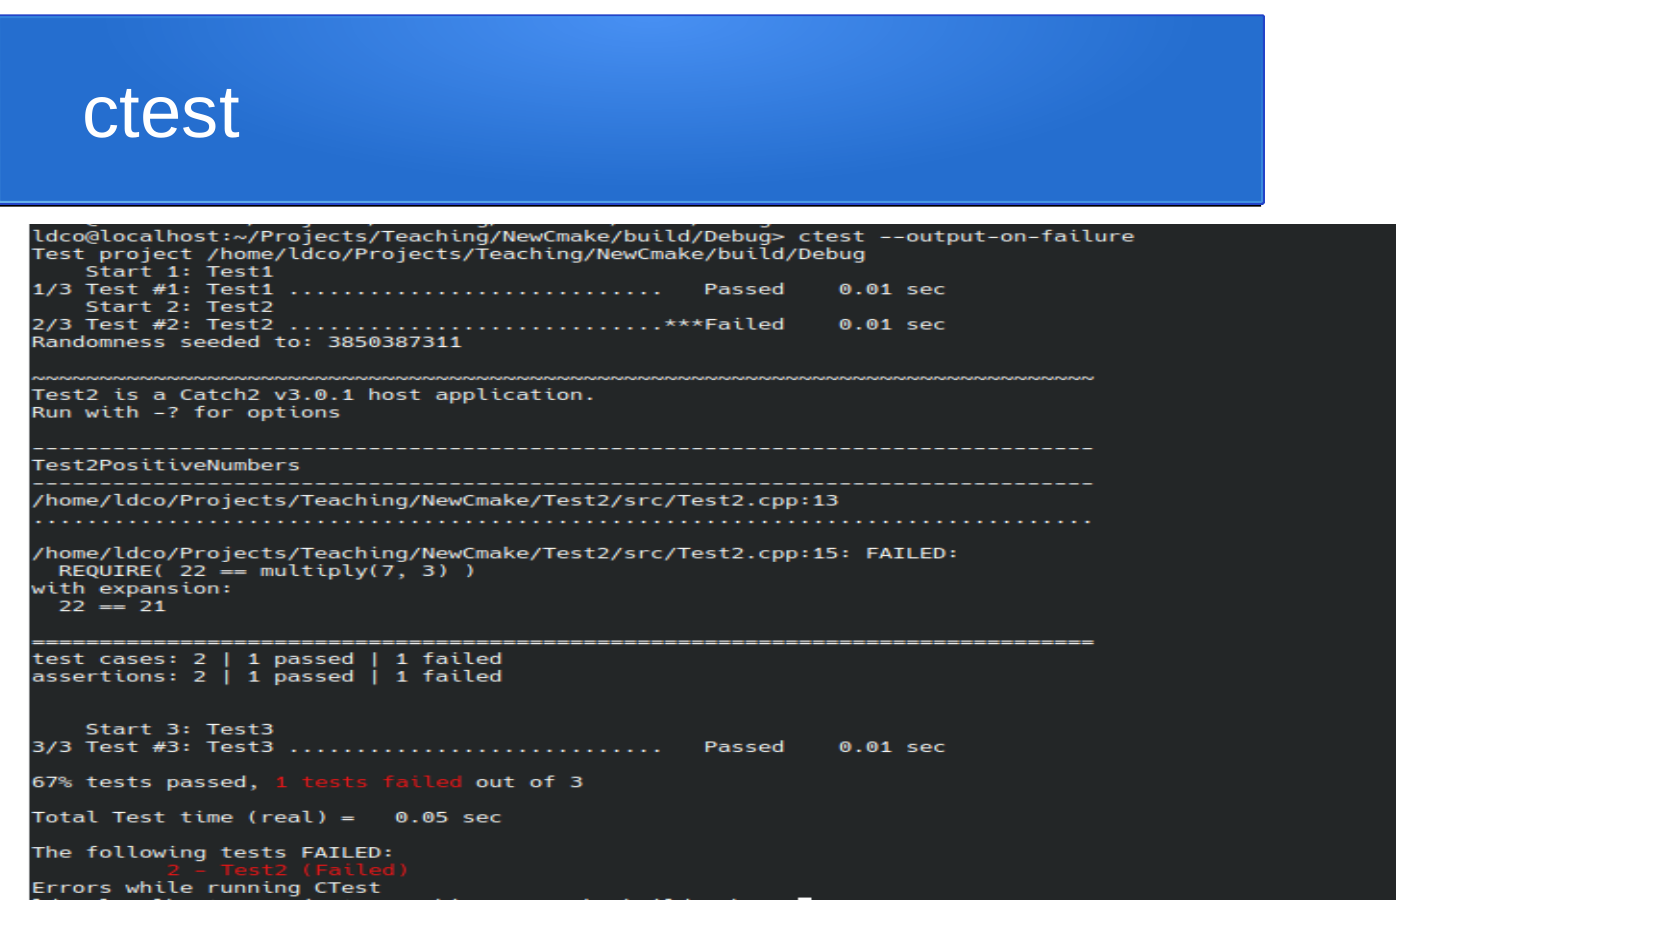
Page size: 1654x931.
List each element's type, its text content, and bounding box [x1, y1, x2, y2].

title ctest [82, 29, 1235, 196]
picture [28, 224, 1396, 901]
